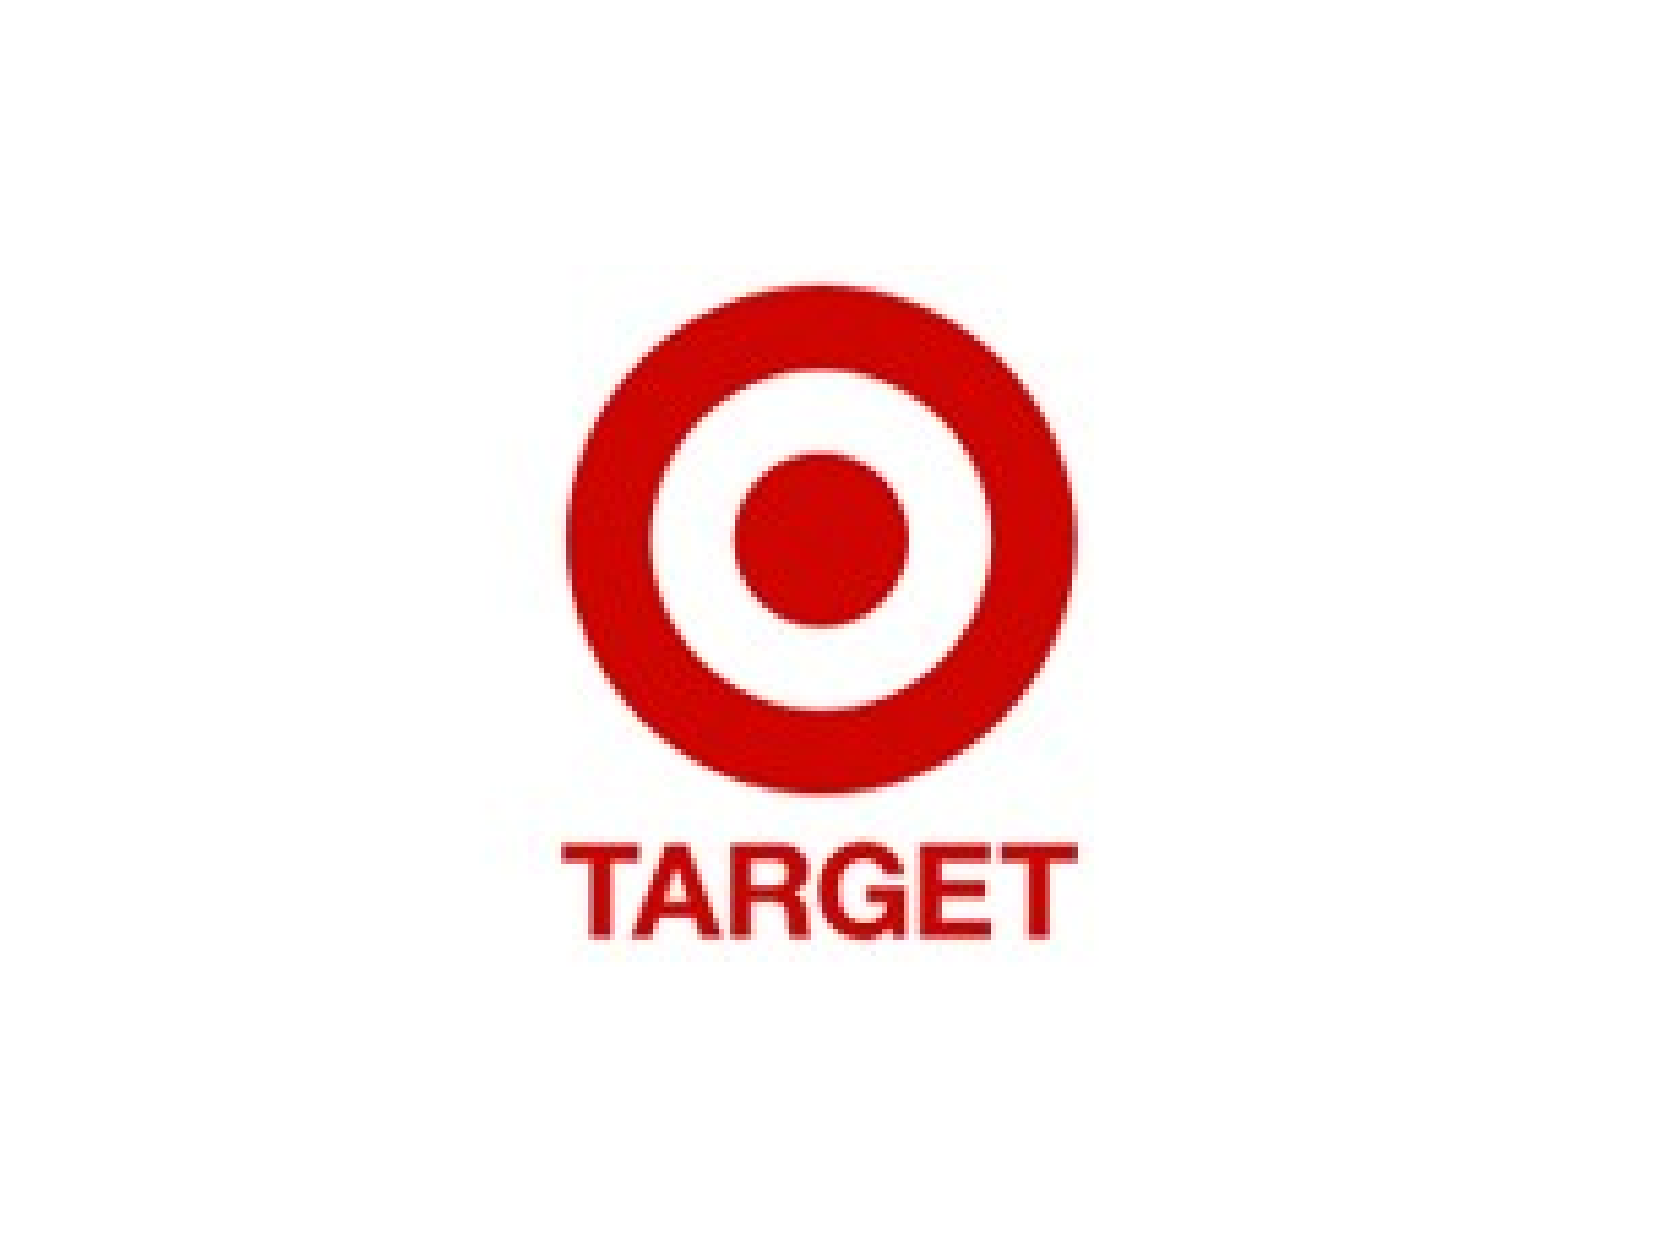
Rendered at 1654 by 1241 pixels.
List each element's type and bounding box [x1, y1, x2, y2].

picture [50, 265, 1595, 973]
